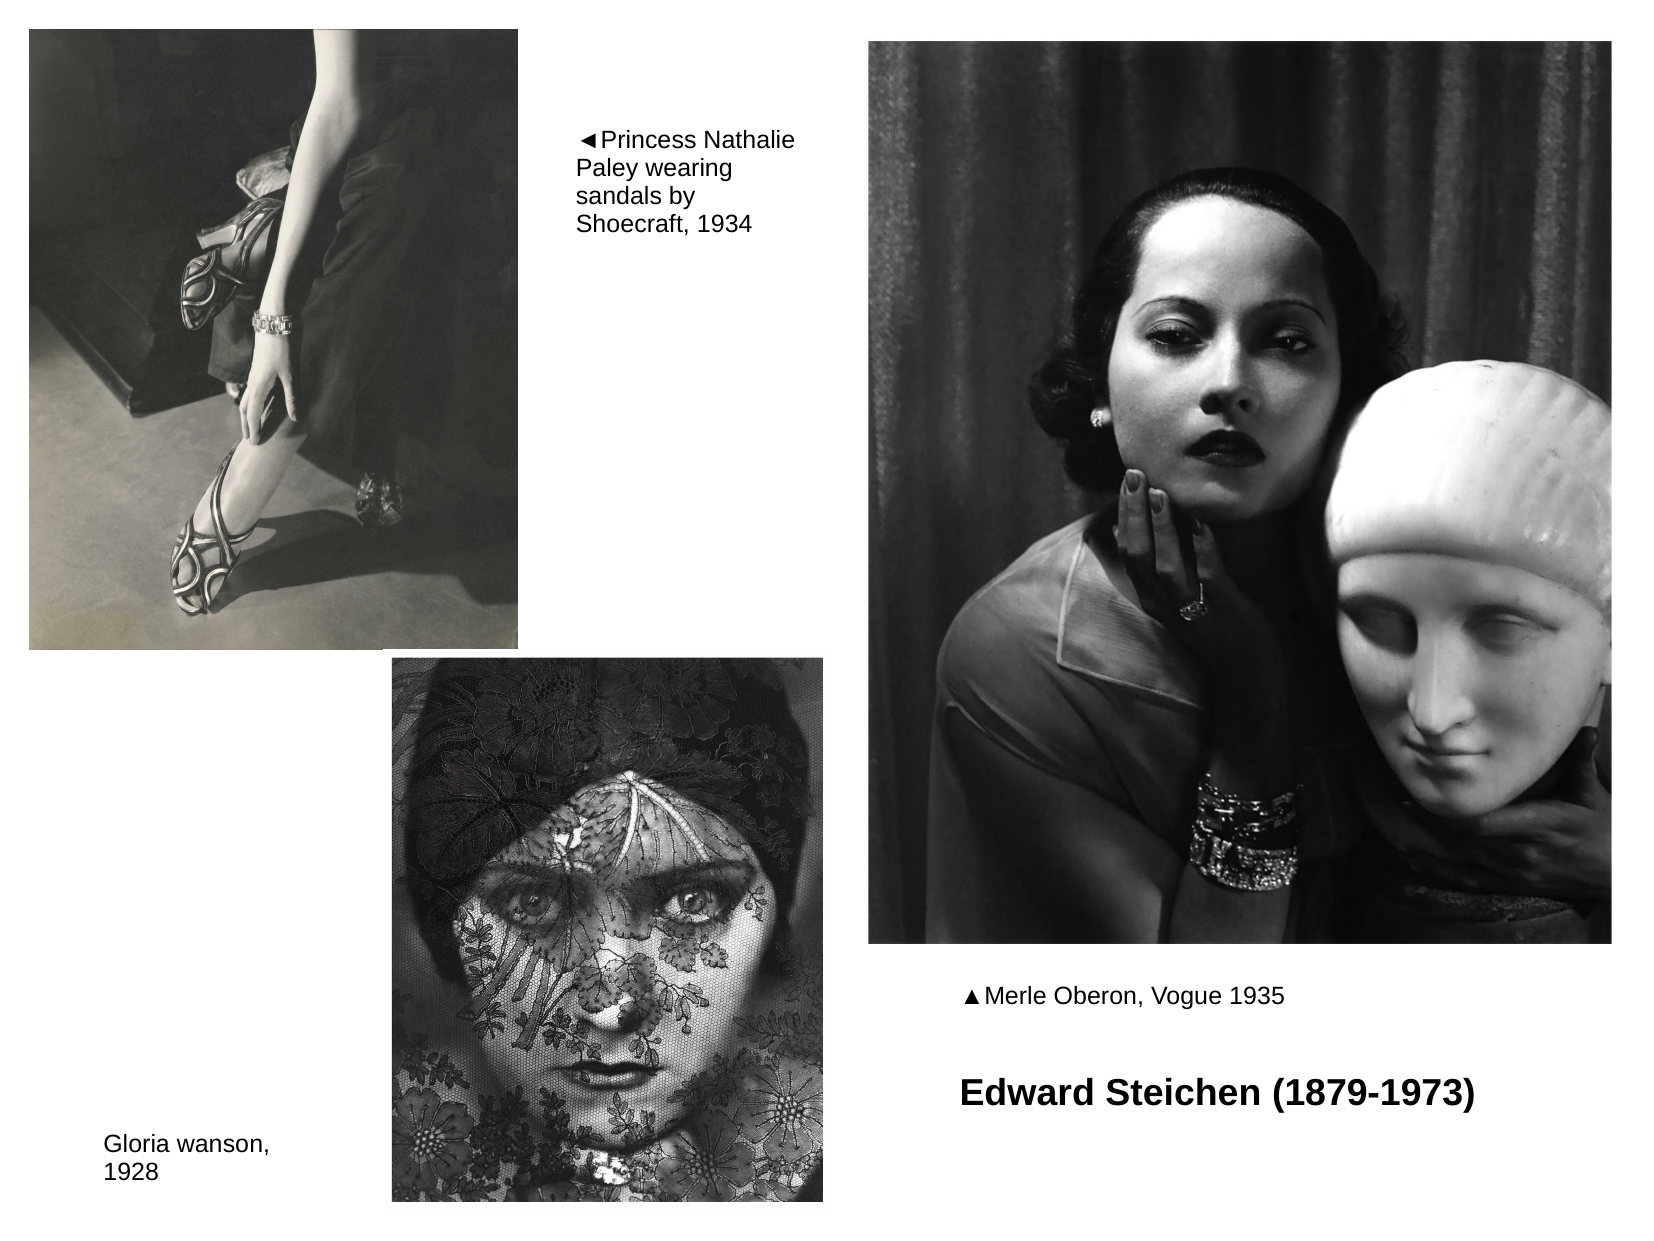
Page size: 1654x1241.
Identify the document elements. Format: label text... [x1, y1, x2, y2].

text_box Edward Steichen (1879-1973) [944, 1063, 1536, 1123]
picture [29, 29, 832, 1211]
text_box ◄Princess Nathalie Paley wearing sandals by Shoecraft, 1934 [561, 118, 827, 245]
picture [856, 29, 1625, 958]
text_box ▲Merle Oberon, Vogue 1935 [944, 974, 1536, 1018]
text_box Gloria wanson, 1928 [88, 1122, 325, 1193]
